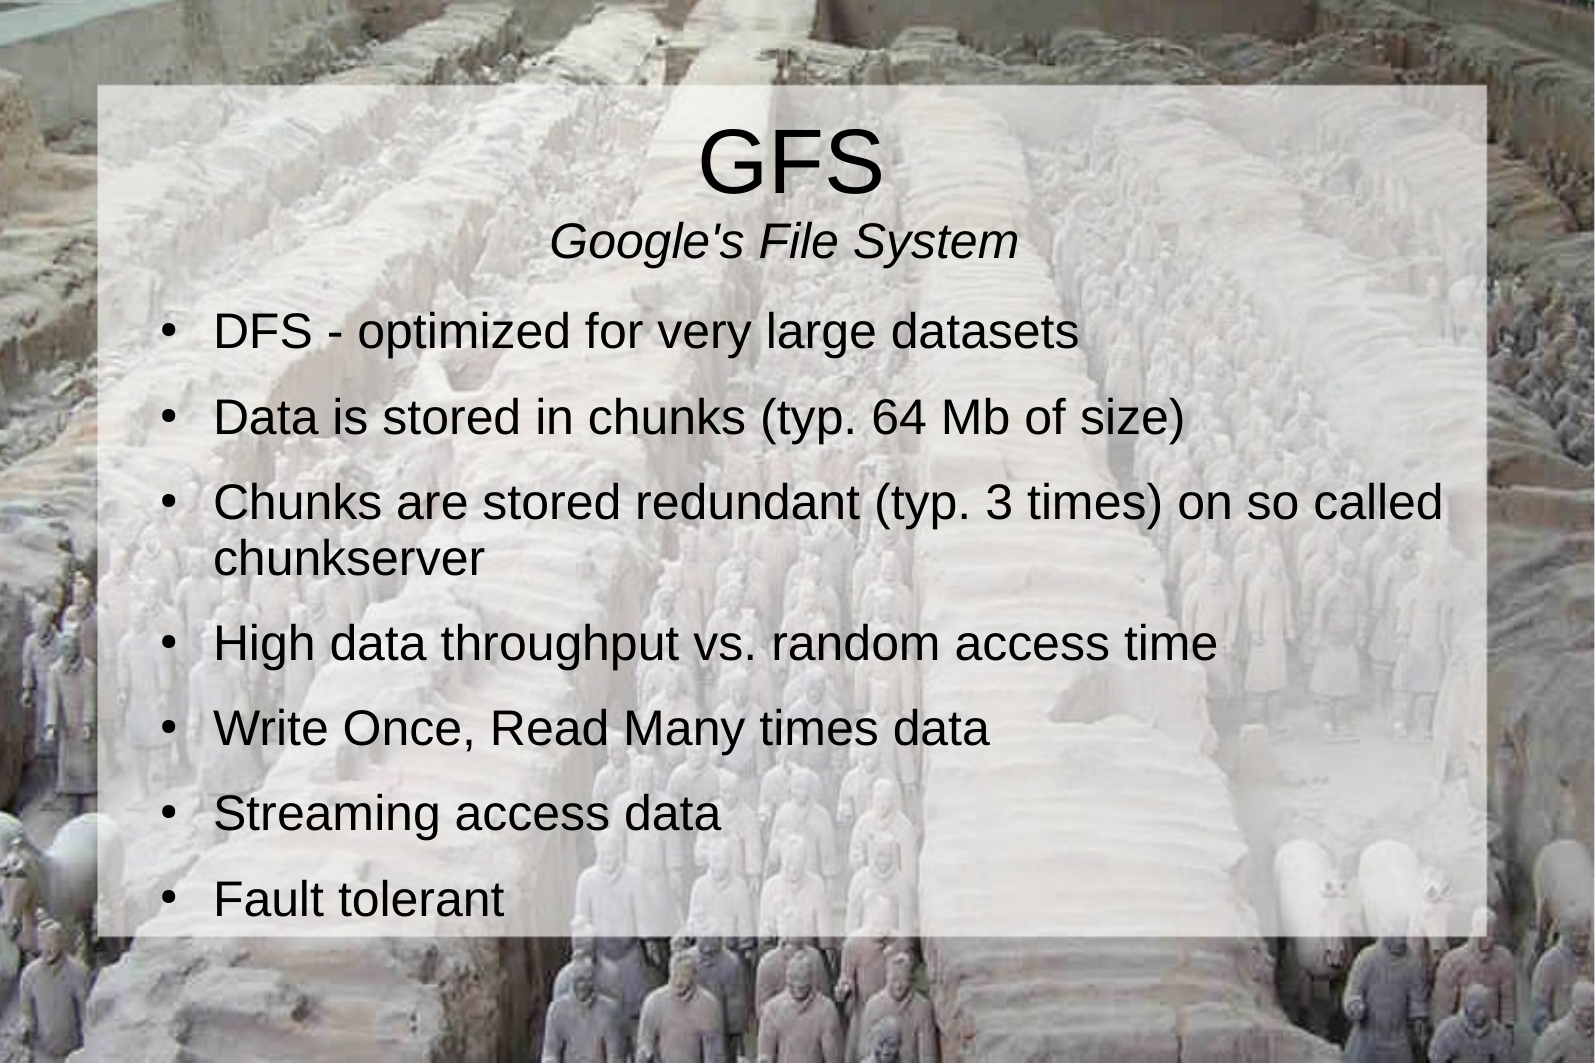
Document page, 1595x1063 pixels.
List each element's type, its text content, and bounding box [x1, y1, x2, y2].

title GFS Google's File System [130, 100, 1453, 279]
picture [0, 0, 1595, 1063]
list DFS - optimized for very large datasets Data is stored in chunks (typ. 64 Mb of size) Chunks are stored redundant (typ. 3 times) on so called chunkserver High data throughput vs. random access time Write Once, Read Many times data Streaming access data Fault tolerant [142, 303, 1453, 927]
